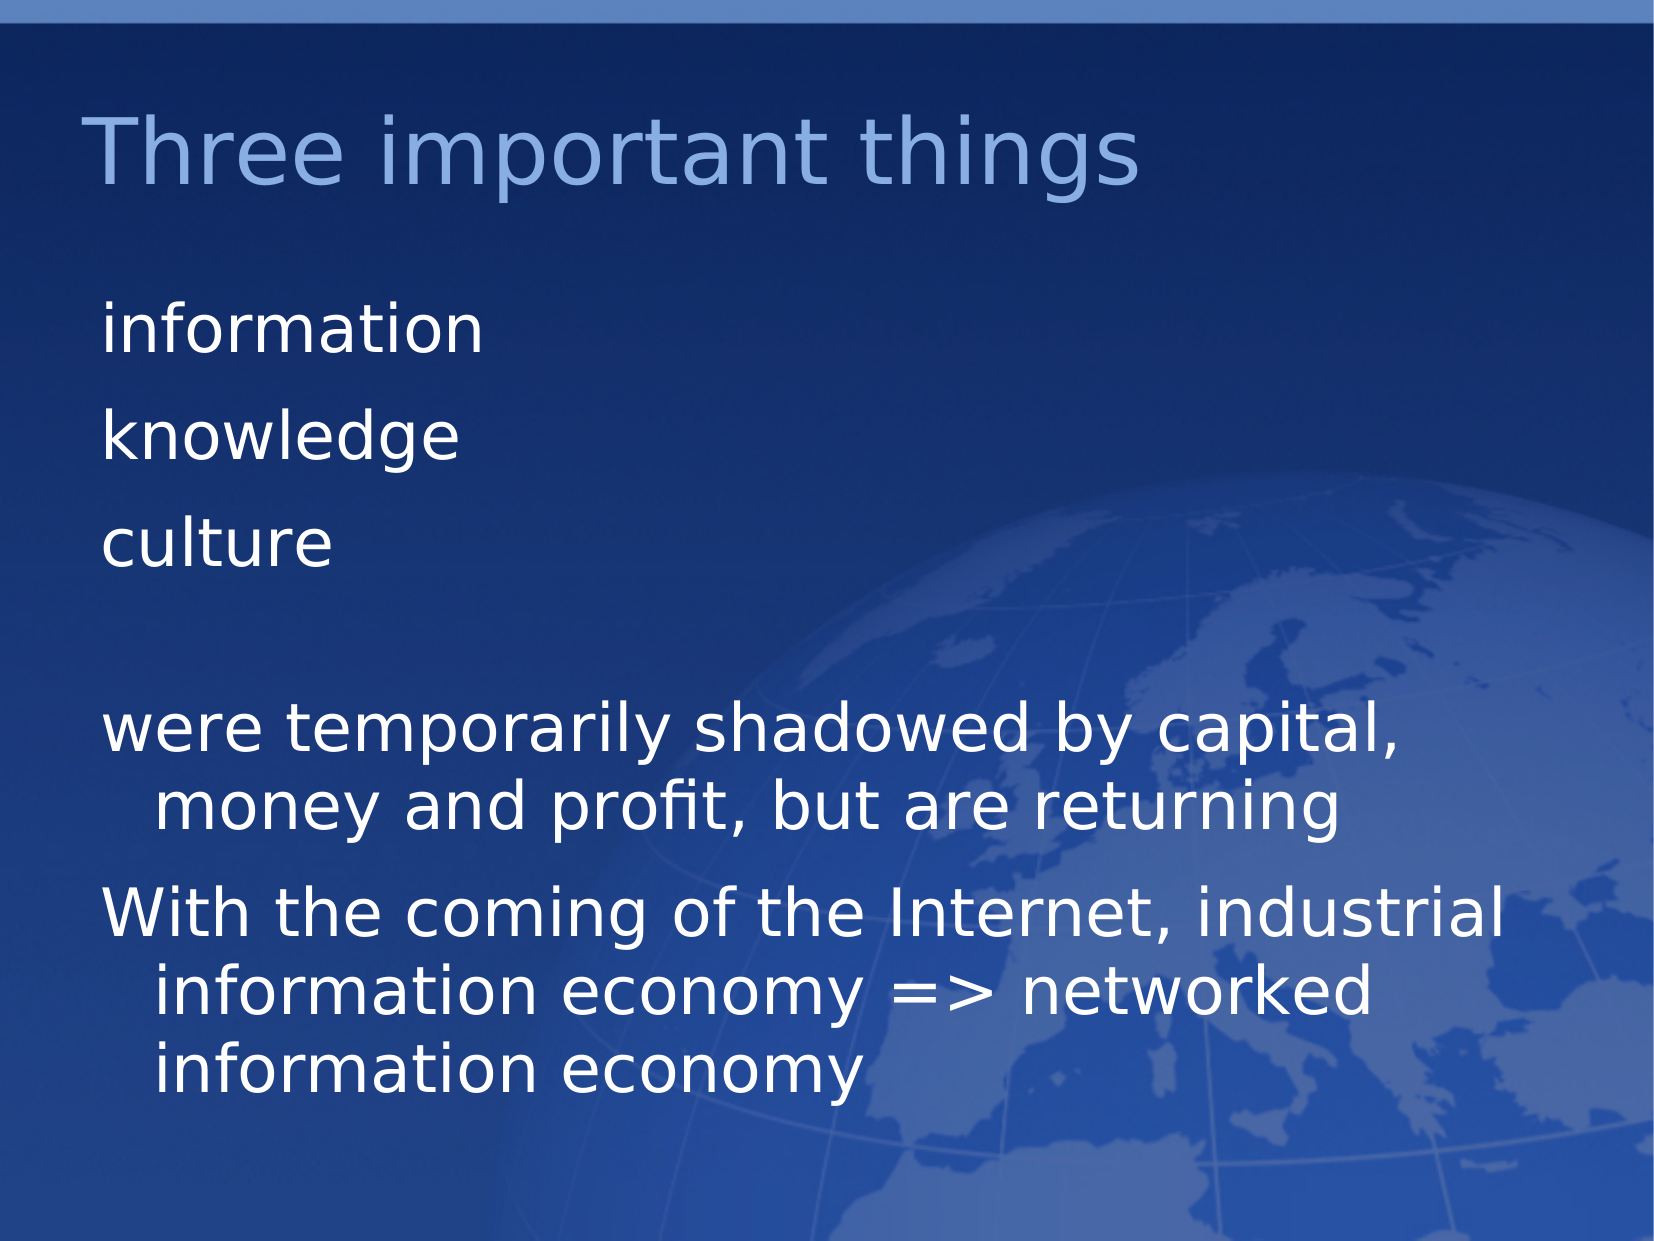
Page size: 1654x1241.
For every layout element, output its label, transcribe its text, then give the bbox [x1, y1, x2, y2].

picture [0, 0, 1654, 1241]
title Three important things [82, 56, 1571, 250]
list information knowledge culture were temporarily shadowed by capital, money and profit, but are returning With the coming of the Internet, industrial information economy => networked information economy [82, 290, 1571, 1109]
